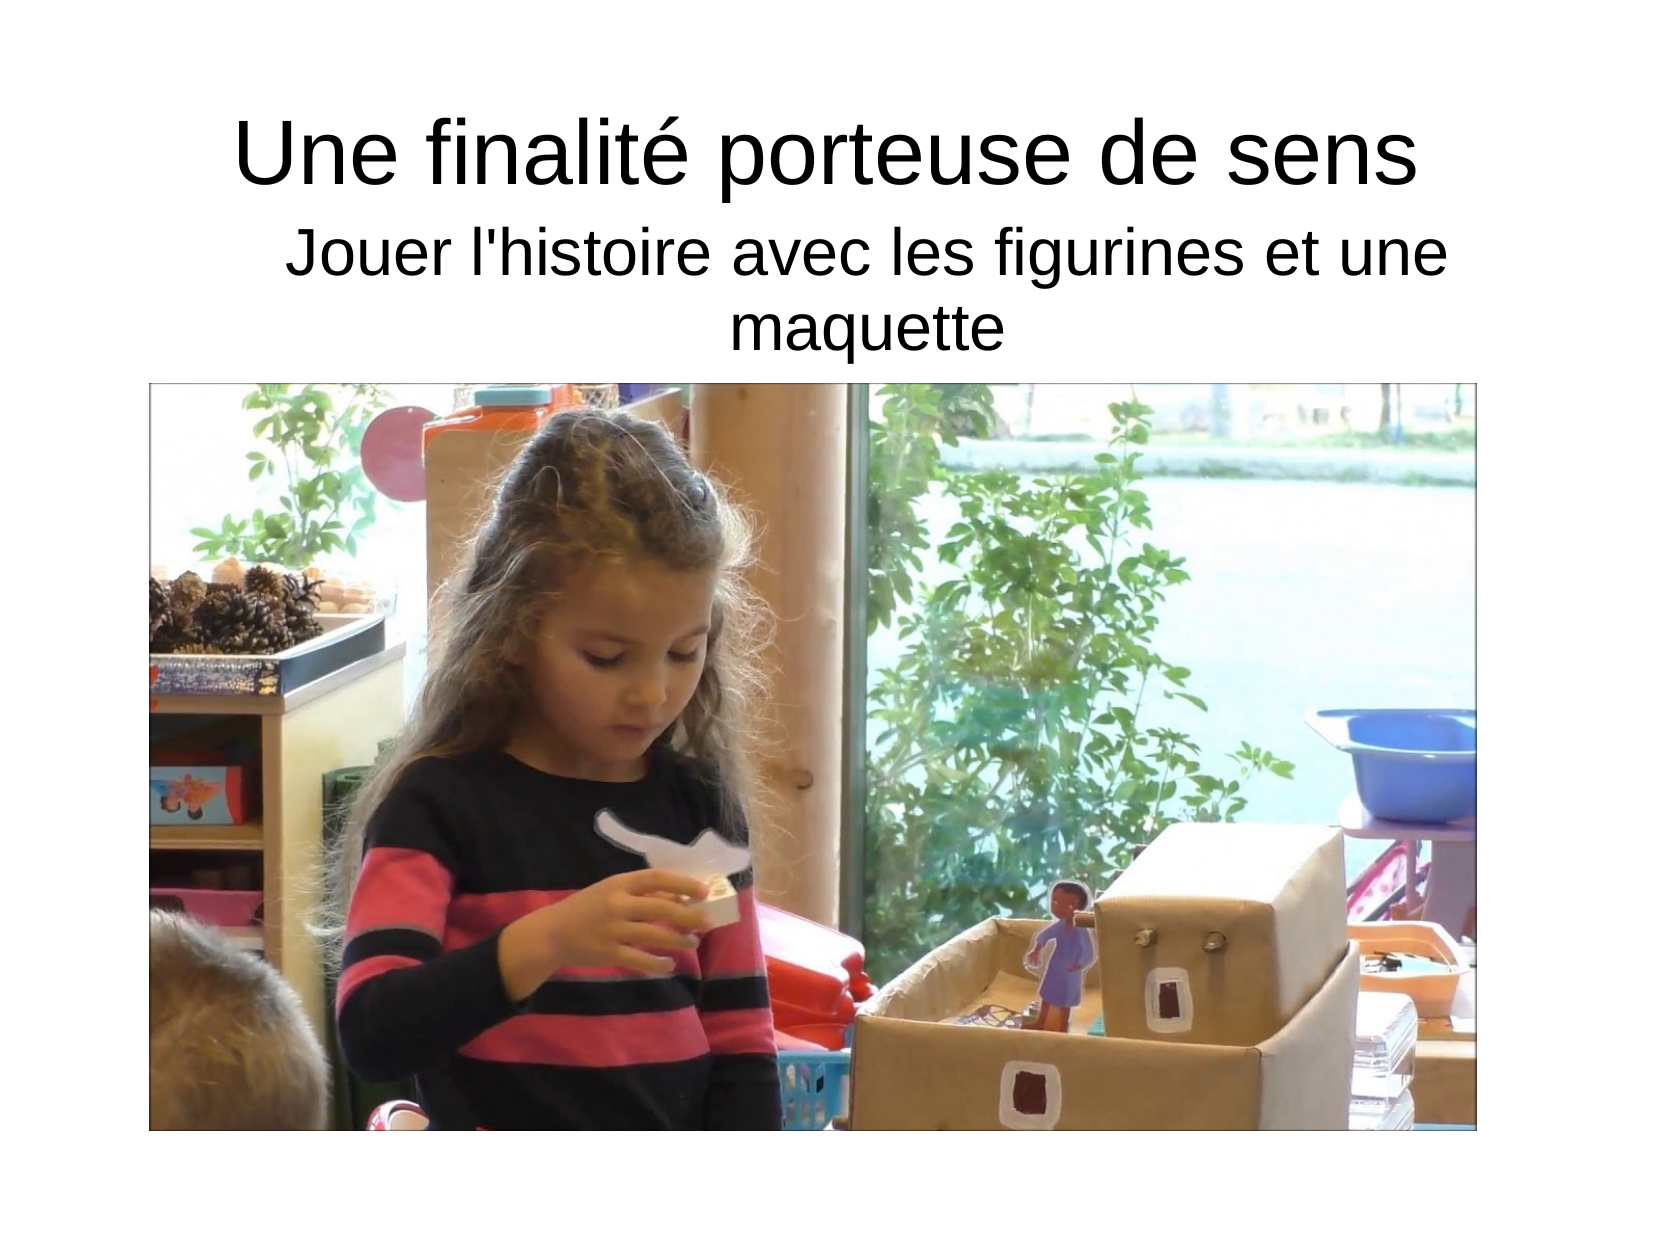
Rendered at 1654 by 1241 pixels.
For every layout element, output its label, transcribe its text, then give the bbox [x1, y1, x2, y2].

picture [149, 383, 1477, 1131]
list Jouer l'histoire avec les figurines et une maquette [88, 215, 1577, 1034]
title Une finalité porteuse de sens [82, 49, 1571, 257]
